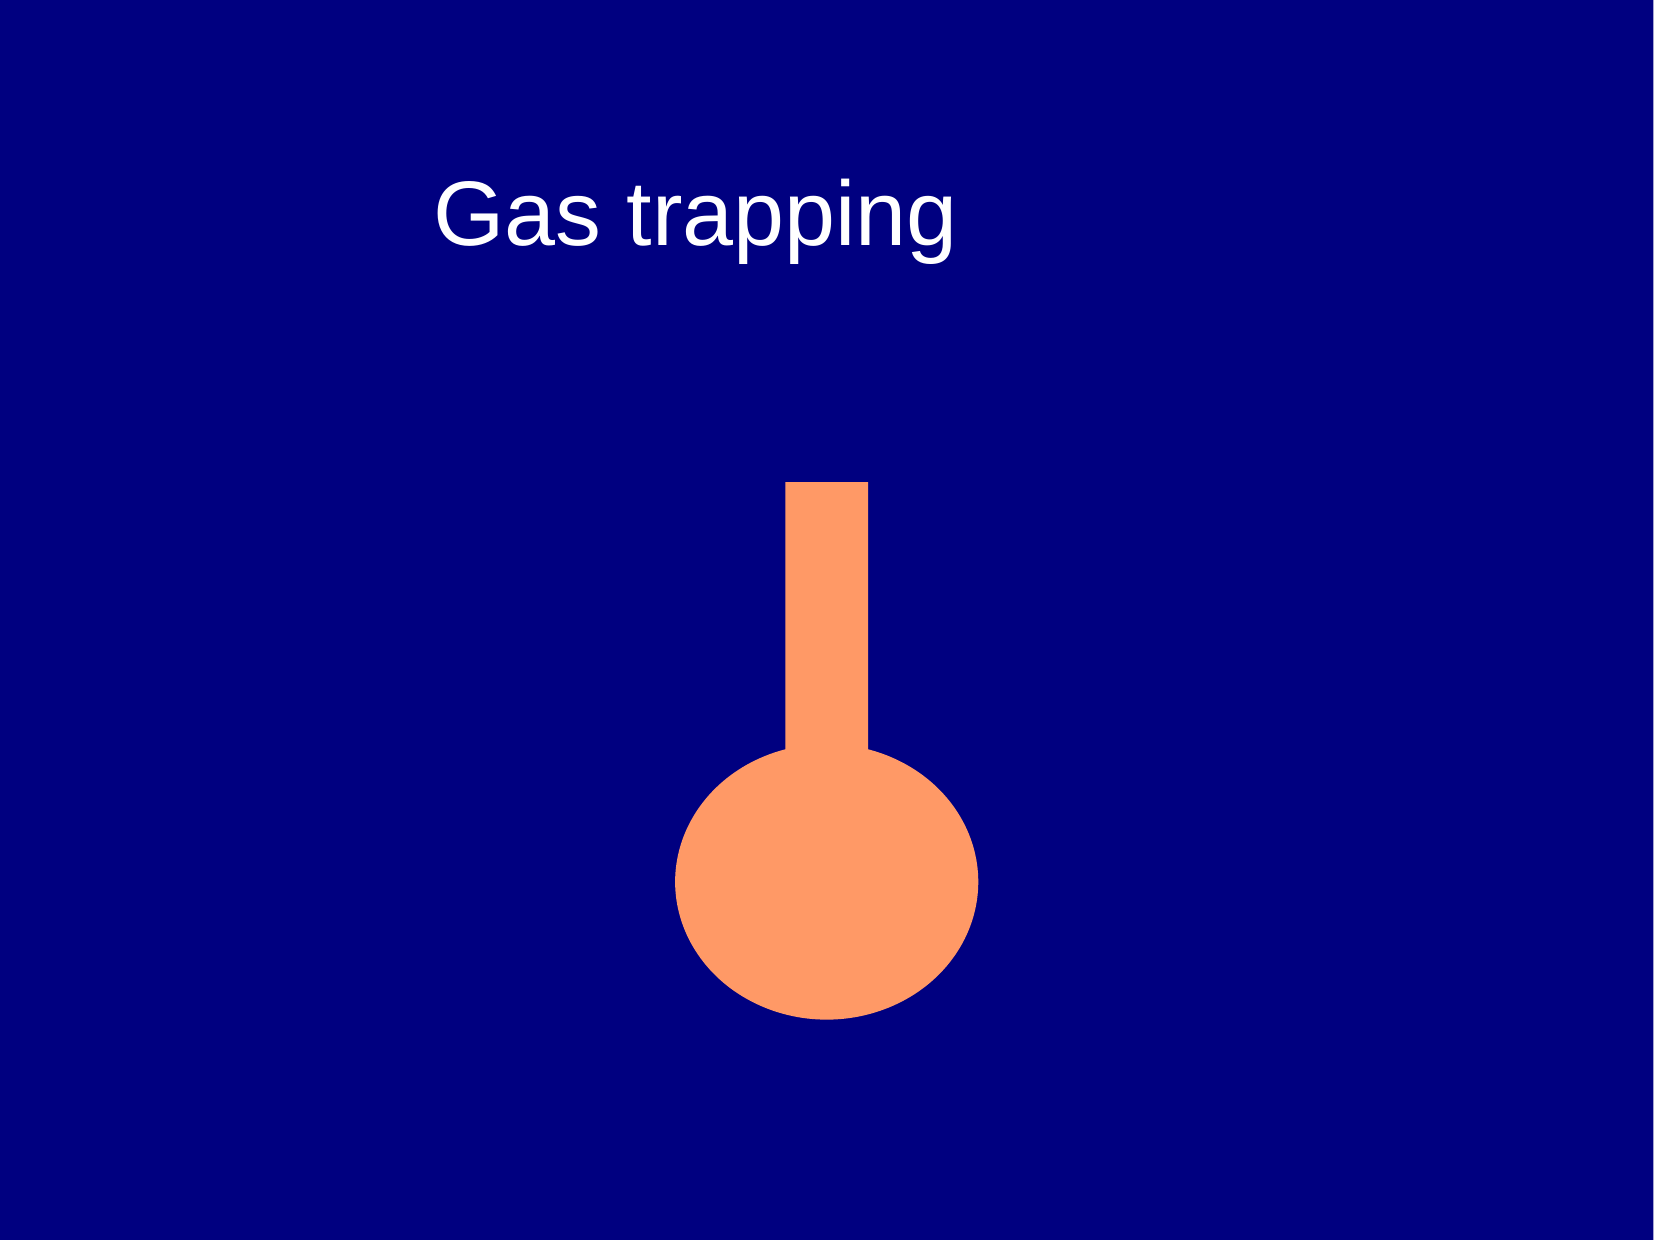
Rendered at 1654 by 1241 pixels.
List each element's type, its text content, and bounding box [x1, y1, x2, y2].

title Gas trapping [124, 110, 1268, 317]
text_box [675, 482, 979, 1020]
